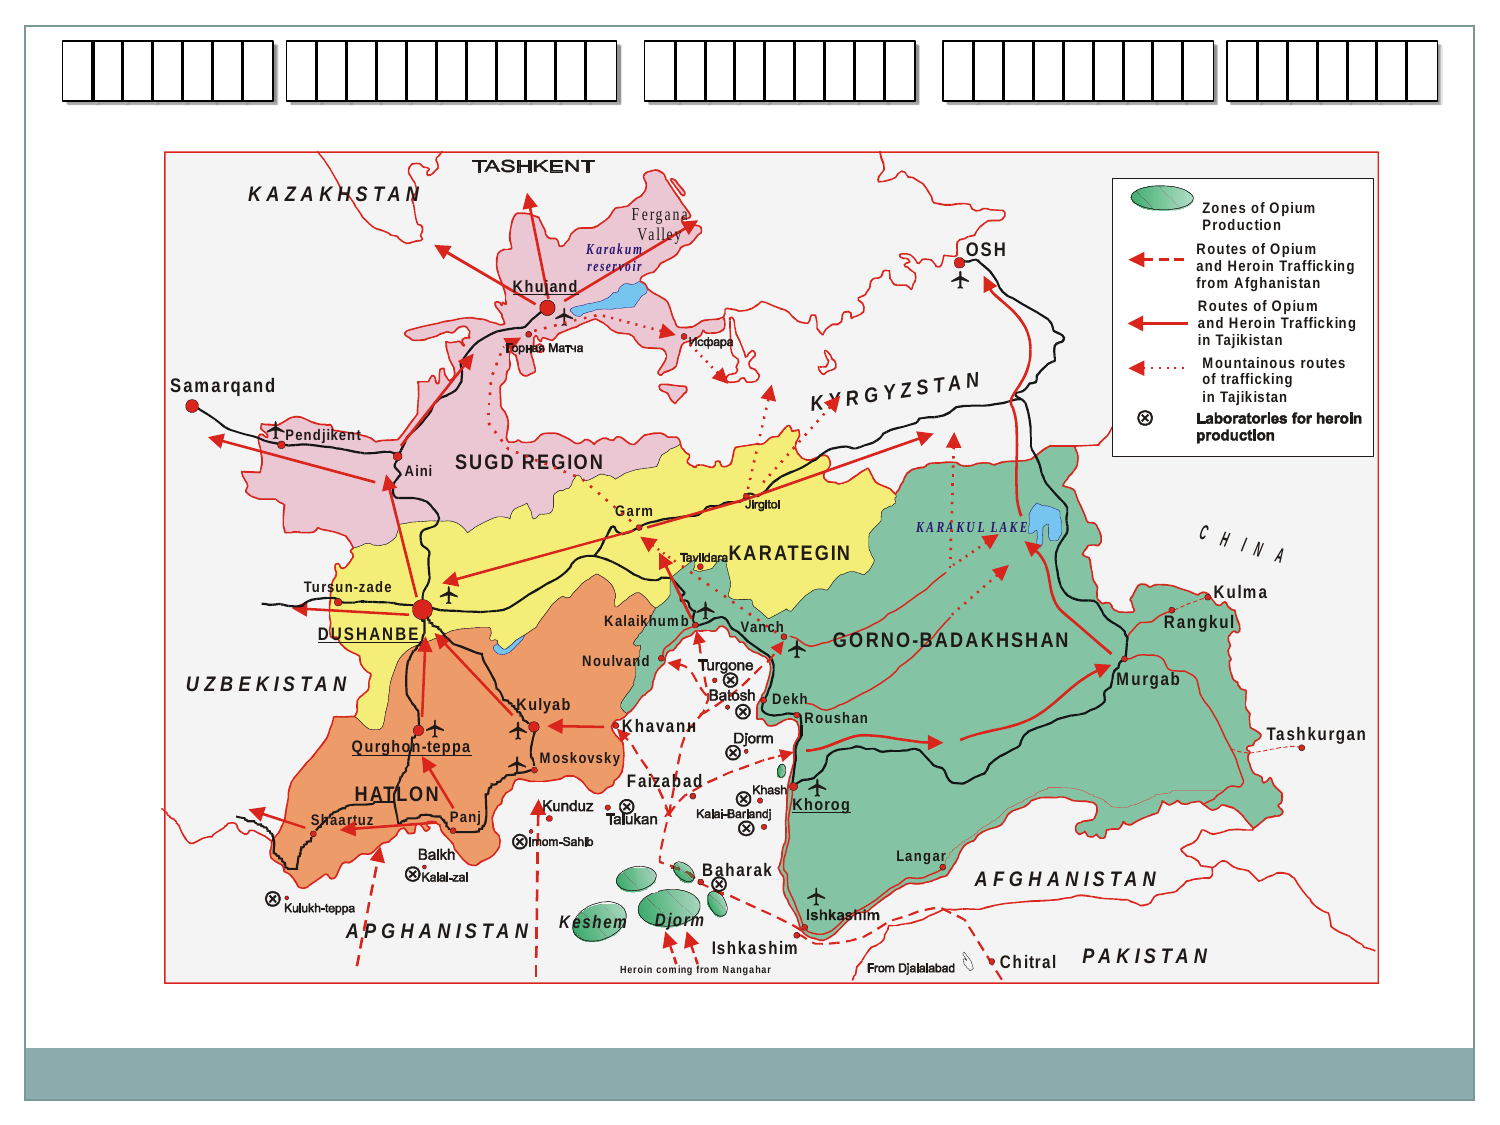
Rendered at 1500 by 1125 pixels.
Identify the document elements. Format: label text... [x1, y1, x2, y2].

text_box _______ ___________ _________ _________ _______ [644, 40, 915, 101]
text_box _______ ___________ _________ _________ _______ [62, 40, 273, 101]
text_box _______ ___________ _________ _________ _______ [943, 40, 1214, 101]
text_box _______ ___________ _________ _________ _______ [1226, 40, 1438, 101]
picture [159, 148, 1381, 986]
text_box _______ ___________ _________ _________ _______ [286, 40, 617, 101]
